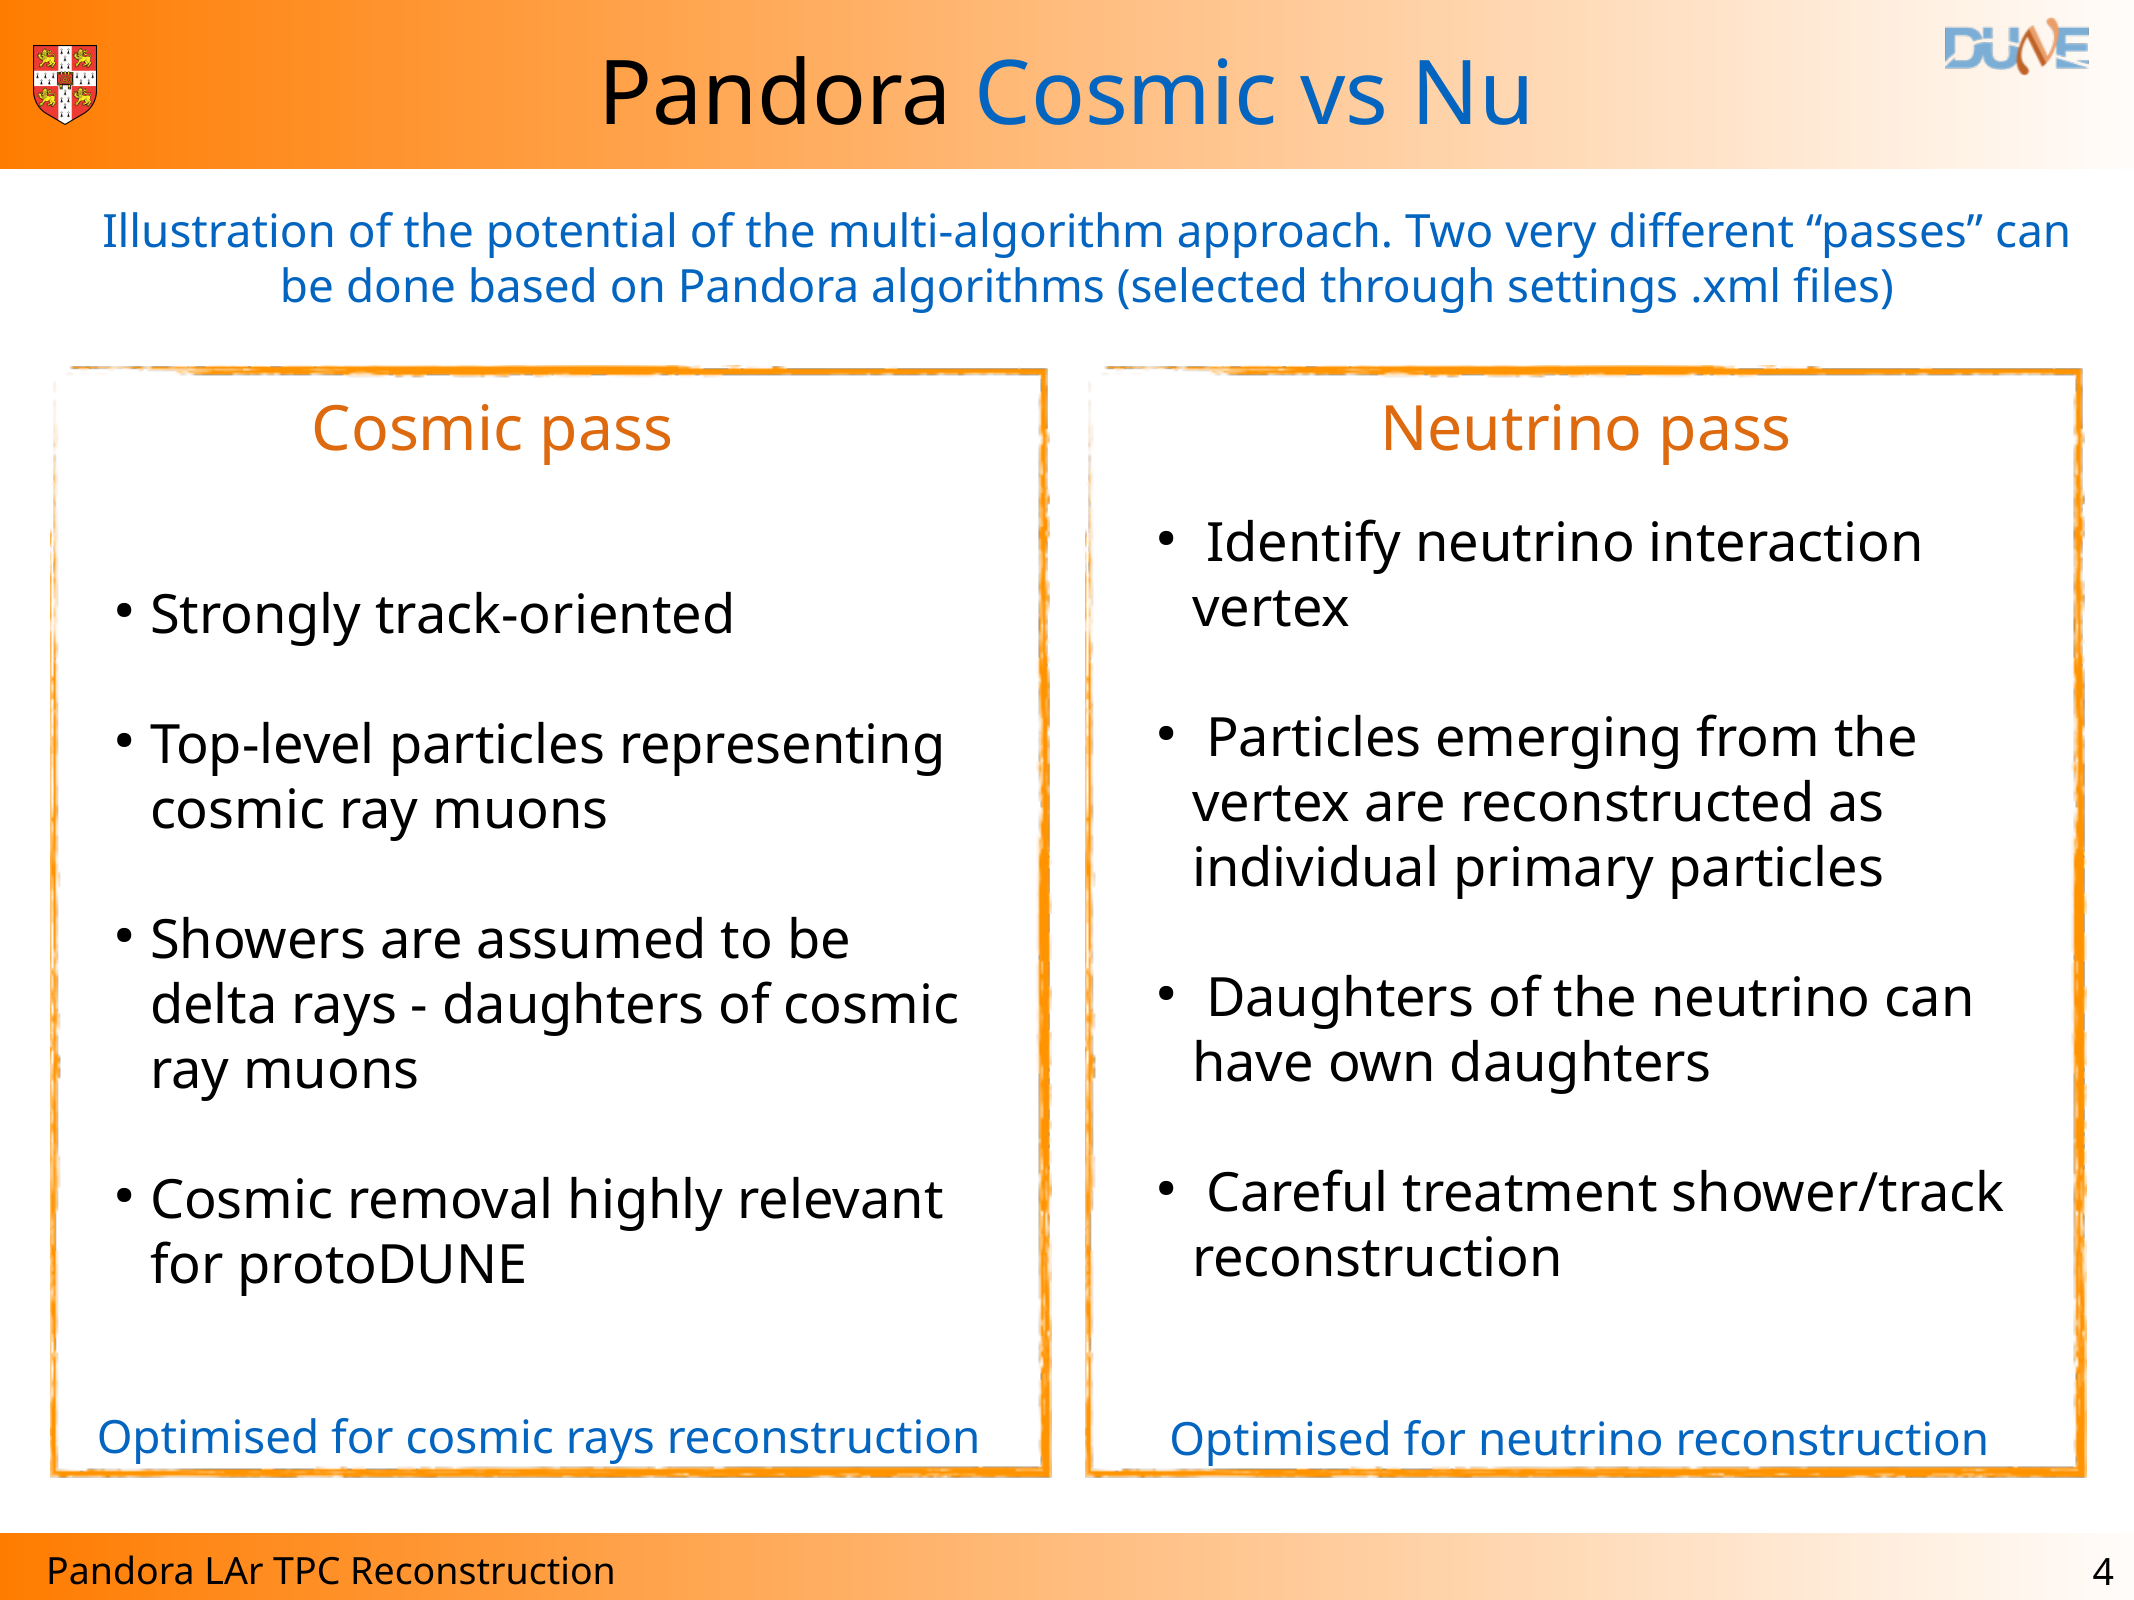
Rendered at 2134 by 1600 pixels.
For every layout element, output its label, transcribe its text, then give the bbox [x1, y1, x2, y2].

text_box <number> [942, 1533, 949, 1600]
text_box Pandora Cosmic vs Nu [208, 27, 1925, 150]
text_box <number> [2084, 1539, 2122, 1600]
text_box w [cm] [433, 1533, 438, 1600]
text_box Neutrino pass [1361, 379, 1811, 472]
text_box Identify neutrino interaction vertex Particles emerging from the vertex are reconstructed as individual primary particles Daughters of the neutrino can have own daughters Careful treatment shower/track reconstruction [1148, 531, 2025, 1263]
text_box Illustration of the potential of the multi-algorithm approach. Two very different “passes” can be done based on Pandora algorithms (selected through settings .xml files) [86, 158, 2089, 356]
text_box <number> [942, 0, 949, 27]
picture [50, 365, 1052, 1481]
text_box Cosmic pass [289, 379, 696, 472]
picture [33, 45, 97, 125]
text_box Optimised for cosmic rays reconstruction [59, 1399, 1019, 1472]
picture [1085, 365, 2087, 1481]
text_box Optimised for neutrino reconstruction [1139, 1401, 2020, 1473]
text_box Strongly track-oriented Top-level particles representing cosmic ray muons Showers are assumed to be delta rays - daughters of cosmic ray muons Cosmic removal highly relevant for protoDUNE [106, 538, 983, 1335]
picture [1944, 17, 2090, 76]
